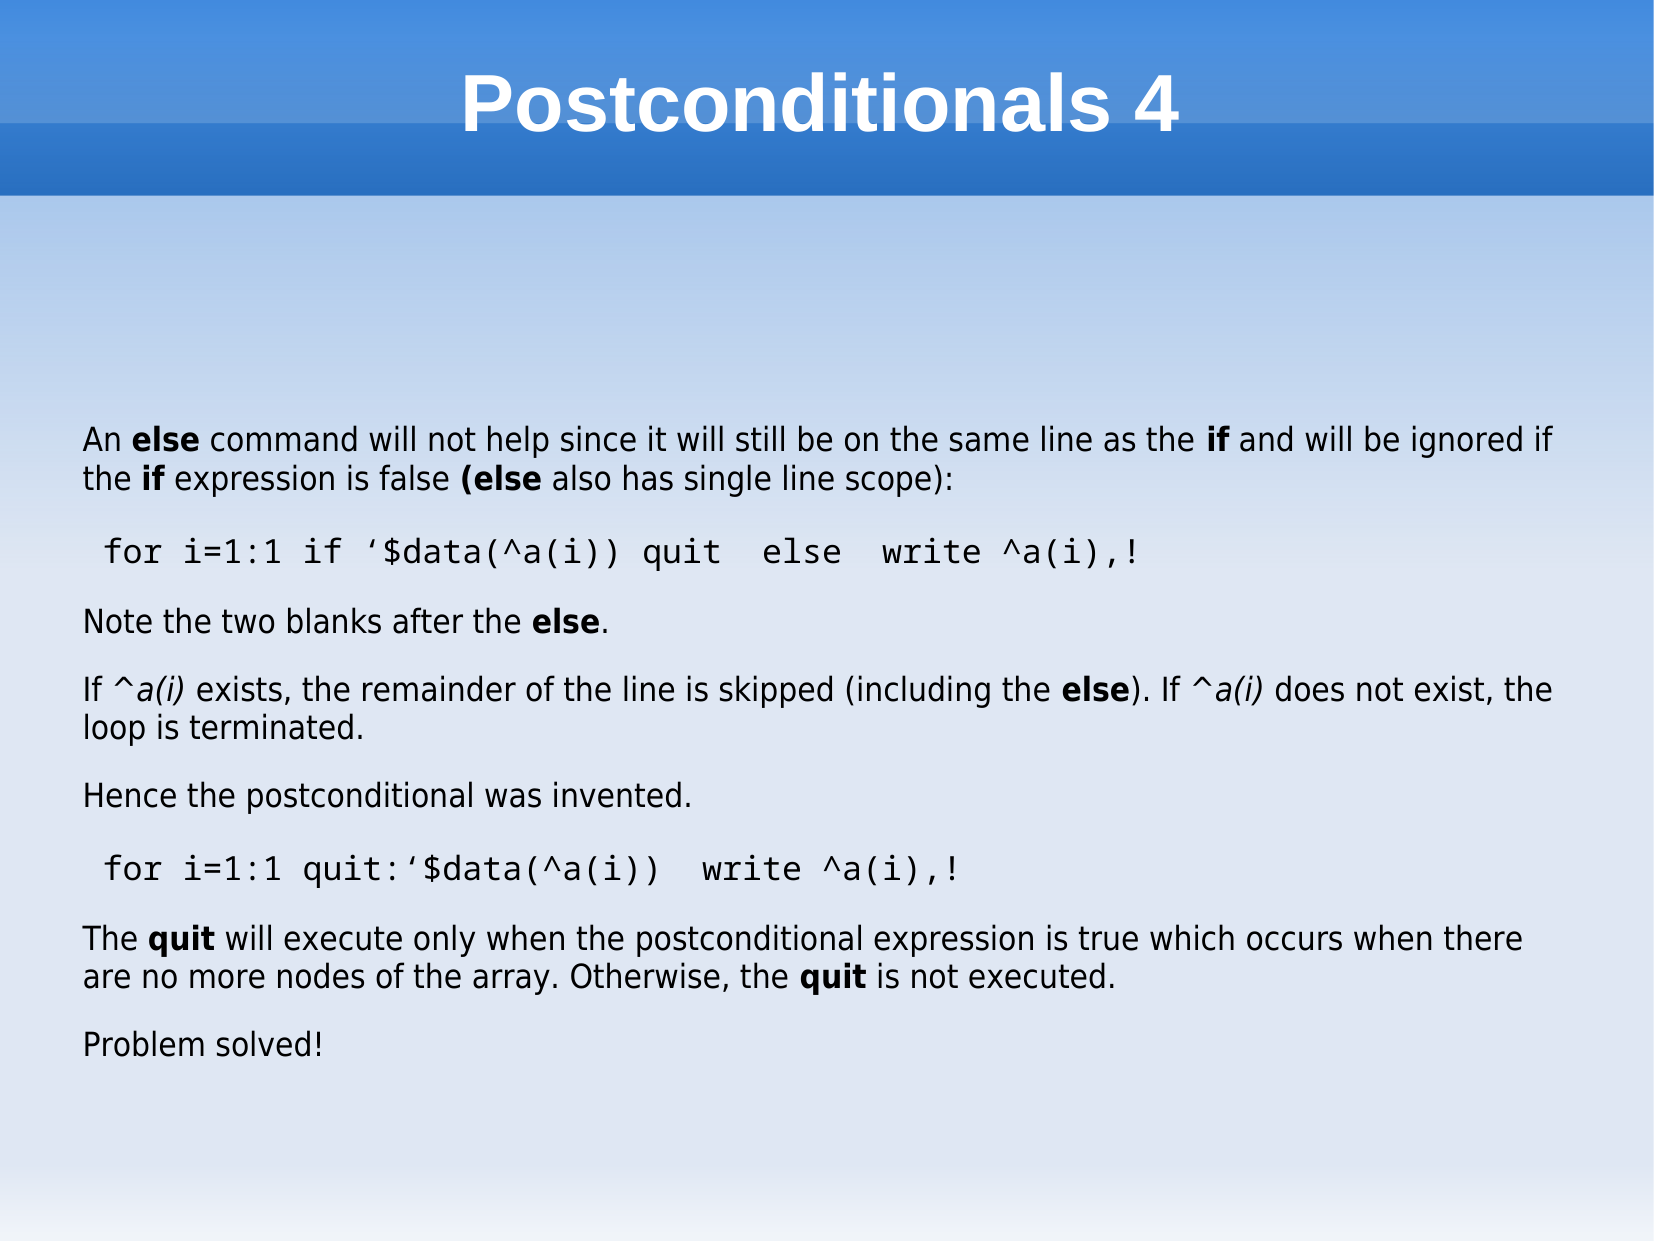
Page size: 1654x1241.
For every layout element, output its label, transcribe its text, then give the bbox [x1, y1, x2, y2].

list An else command will not help since it will still be on the same line as the if and will be ignored if the if expression is false (else also has single line scope): for i=1:1 if ‘$data(^a(i)) quit else write ^a(i),! Note the two blanks after the else. If ^a(i) exists, the remainder of the line is skipped (including the else). If ^a(i) does not exist, the loop is terminated. Hence the postconditional was invented. for i=1:1 quit:‘$data(^a(i)) write ^a(i),! The quit will execute only when the postconditional expression is true which occurs when there are no more nodes of the array. Otherwise, the quit is not executed. Problem solved! [82, 290, 1571, 1213]
title Postconditionals 4 [76, 0, 1565, 208]
picture [0, 0, 1654, 1241]
